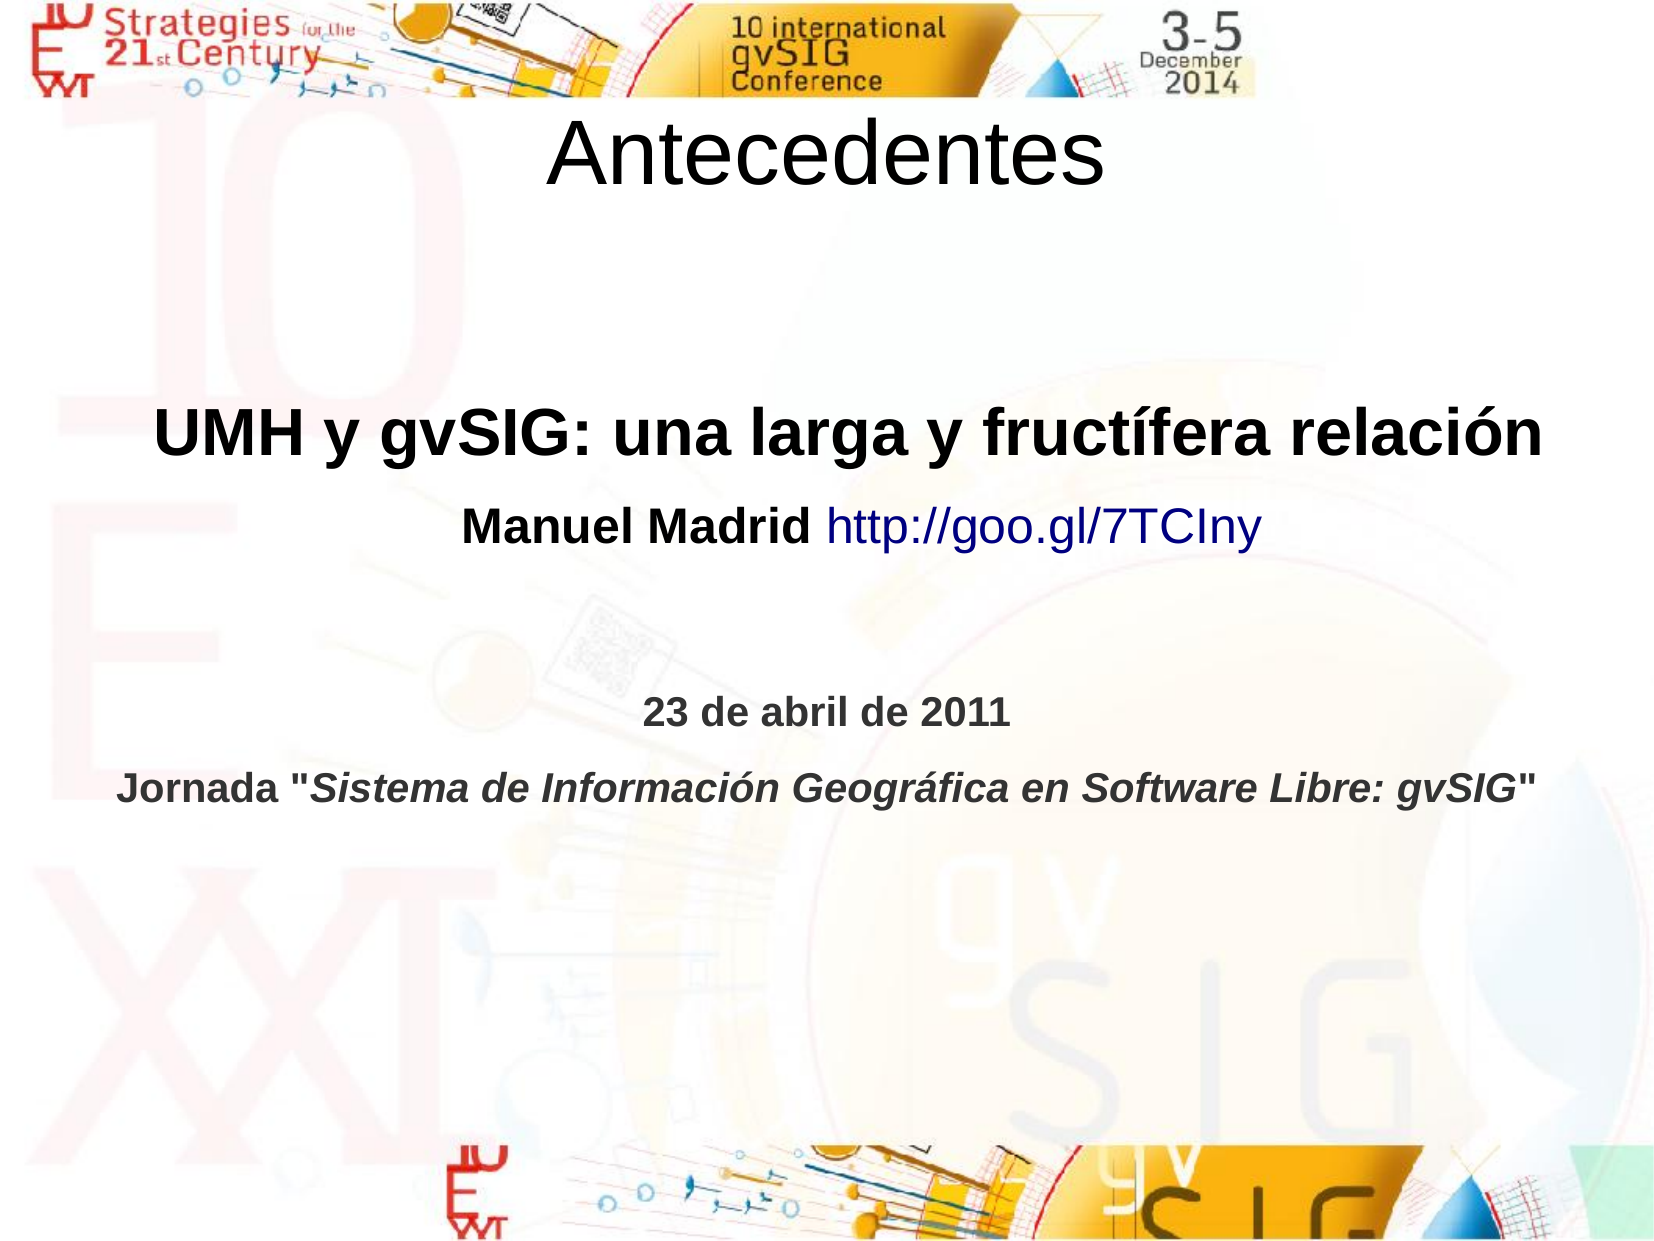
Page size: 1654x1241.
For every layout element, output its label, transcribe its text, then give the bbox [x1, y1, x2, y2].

title Antecedentes [82, 49, 1571, 257]
picture [0, 0, 1654, 1241]
list UMH y gvSIG: una larga y fructífera relación Manuel Madrid http://goo.gl/7TCIny 23 de abril de 2011 Jornada "Sistema de Información Geográfica en Software Libre: gvSIG" [82, 290, 1571, 1010]
